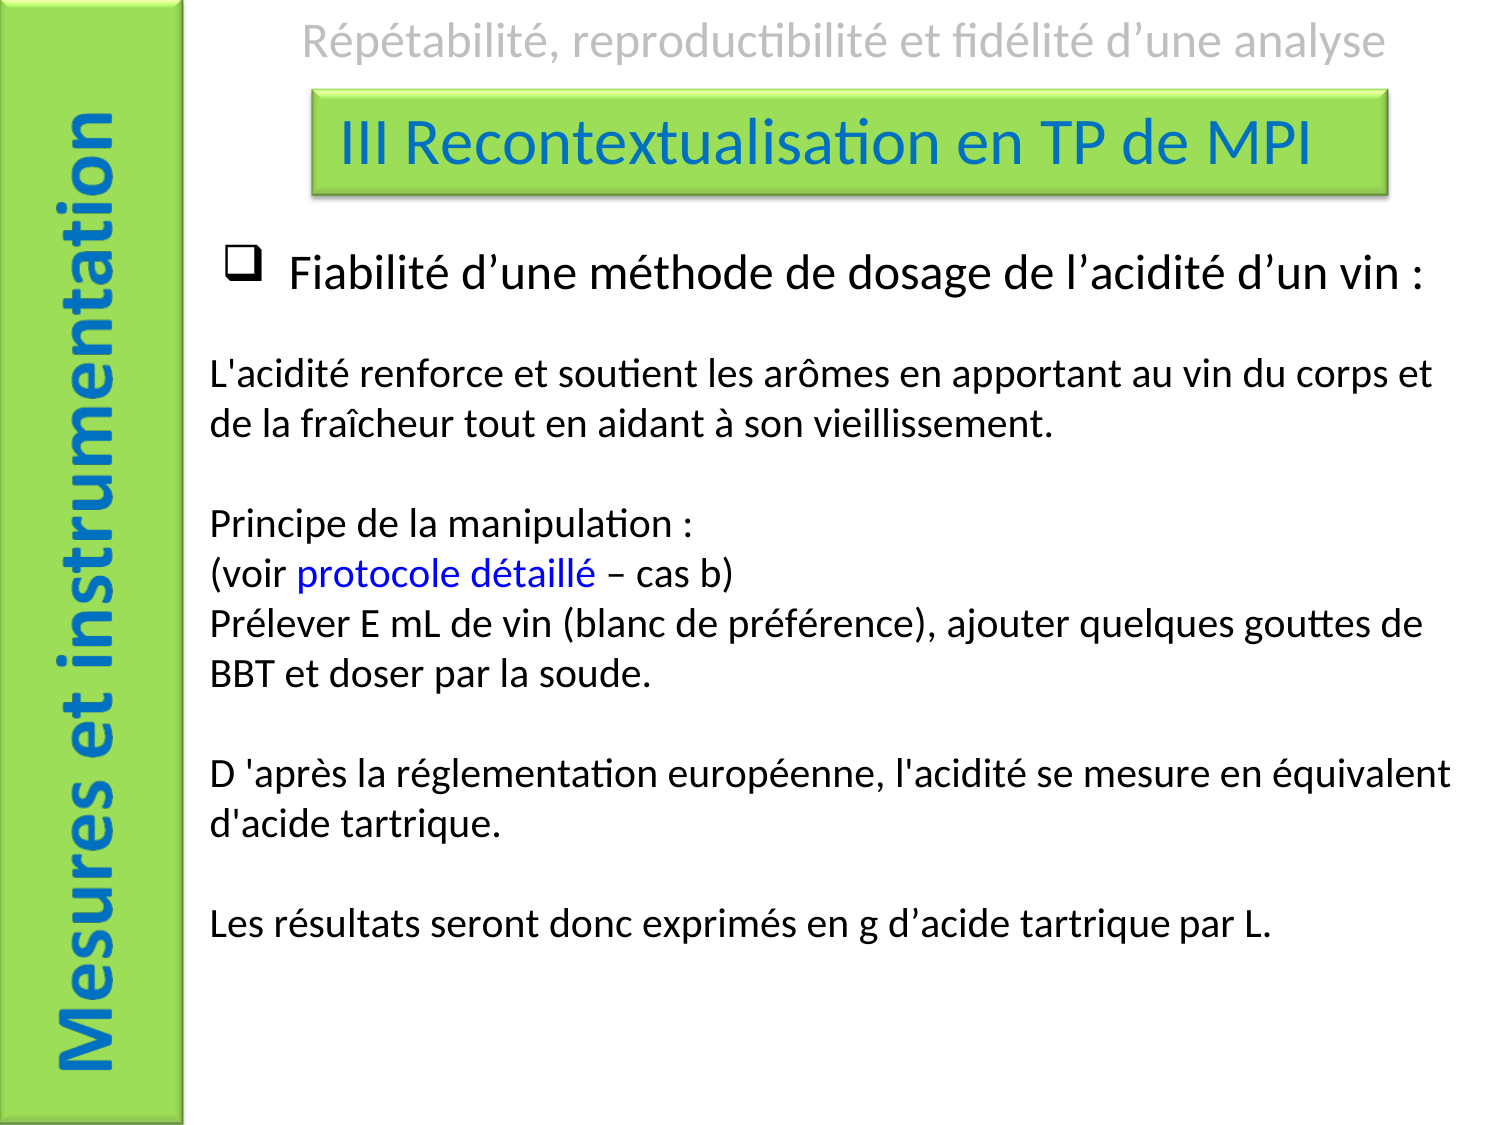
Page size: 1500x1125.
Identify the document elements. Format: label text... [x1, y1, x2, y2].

text_box L'acidité renforce et soutient les arômes en apportant au vin du corps et de la fraîcheur tout en aidant à son vieillissement. Principe de la manipulation : (voir protocole détaillé – cas b) Prélever E mL de vin (blanc de préférence), ajouter quelques gouttes de BBT et doser par la soude. D 'après la réglementation européenne, l'acidité se mesure en équivalent d'acide tartrique. Les résultats seront donc exprimés en g d’acide tartrique par L. [194, 337, 1500, 961]
text_box III Recontextualisation en TP de MPI [324, 90, 1388, 186]
text_box Répétabilité, reproductibilité et fidélité d’une analyse [206, 0, 1483, 76]
picture [0, 0, 192, 1125]
text_box Fiabilité d’une méthode de dosage de l’acidité d’un vin : [206, 231, 1471, 327]
picture [303, 84, 1397, 209]
